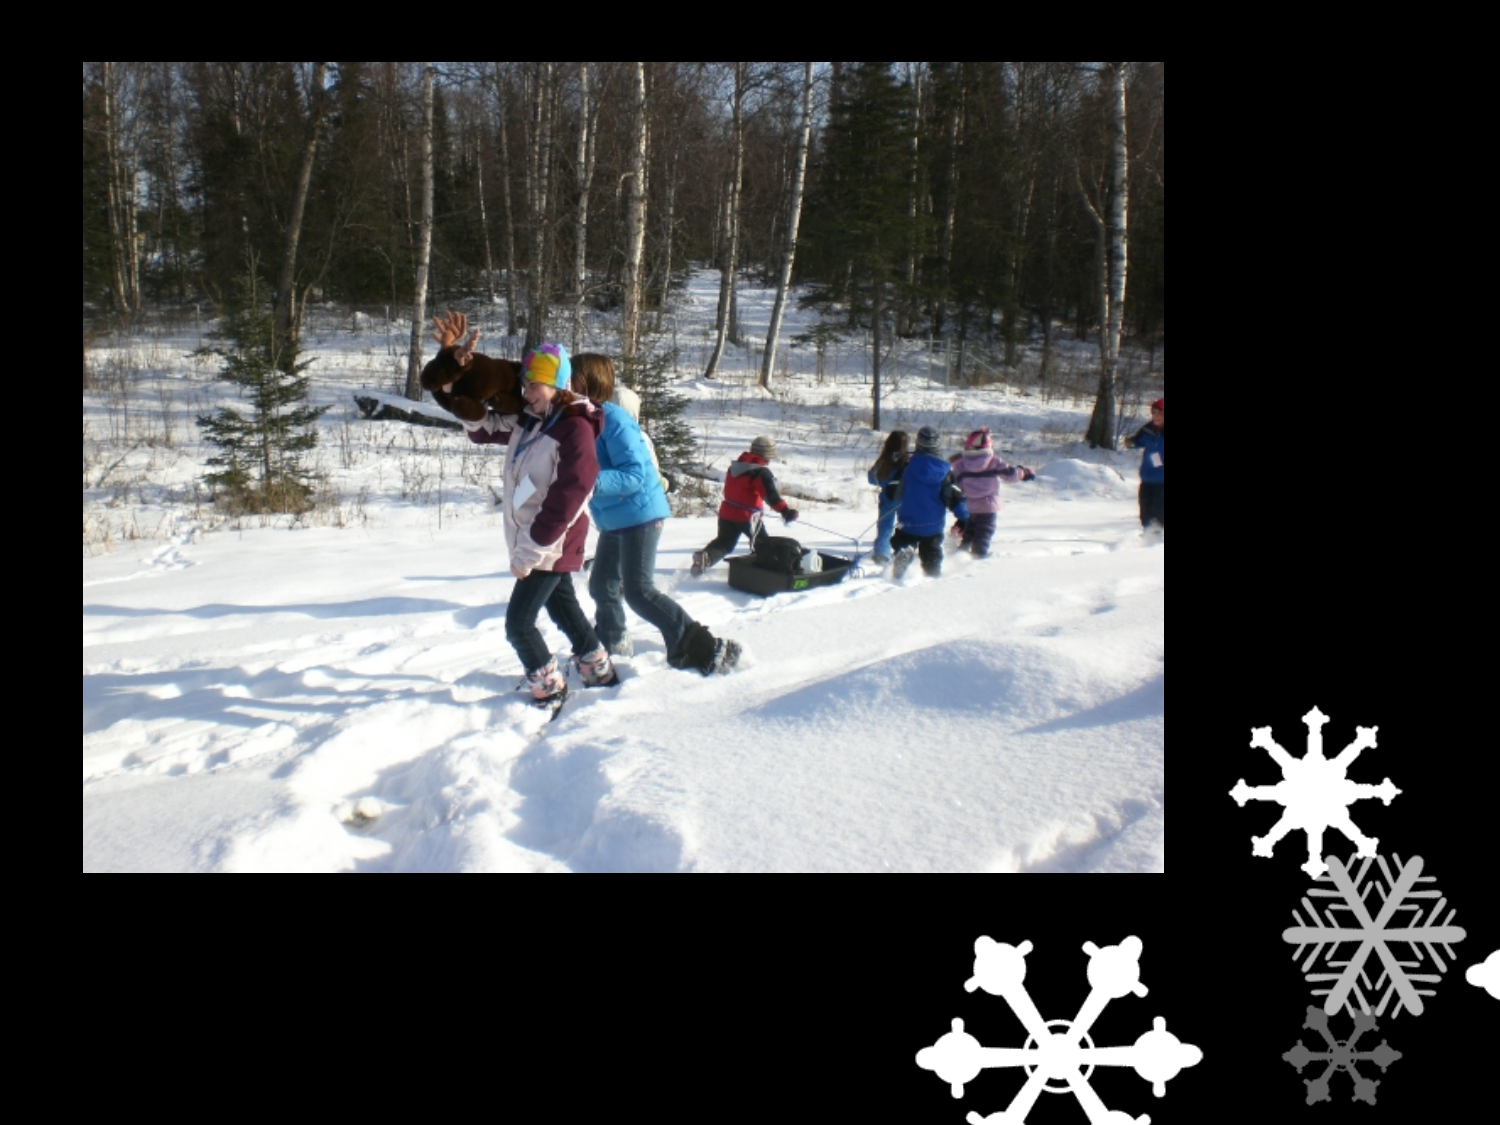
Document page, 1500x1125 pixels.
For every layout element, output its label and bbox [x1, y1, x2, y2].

picture [83, 62, 1164, 873]
